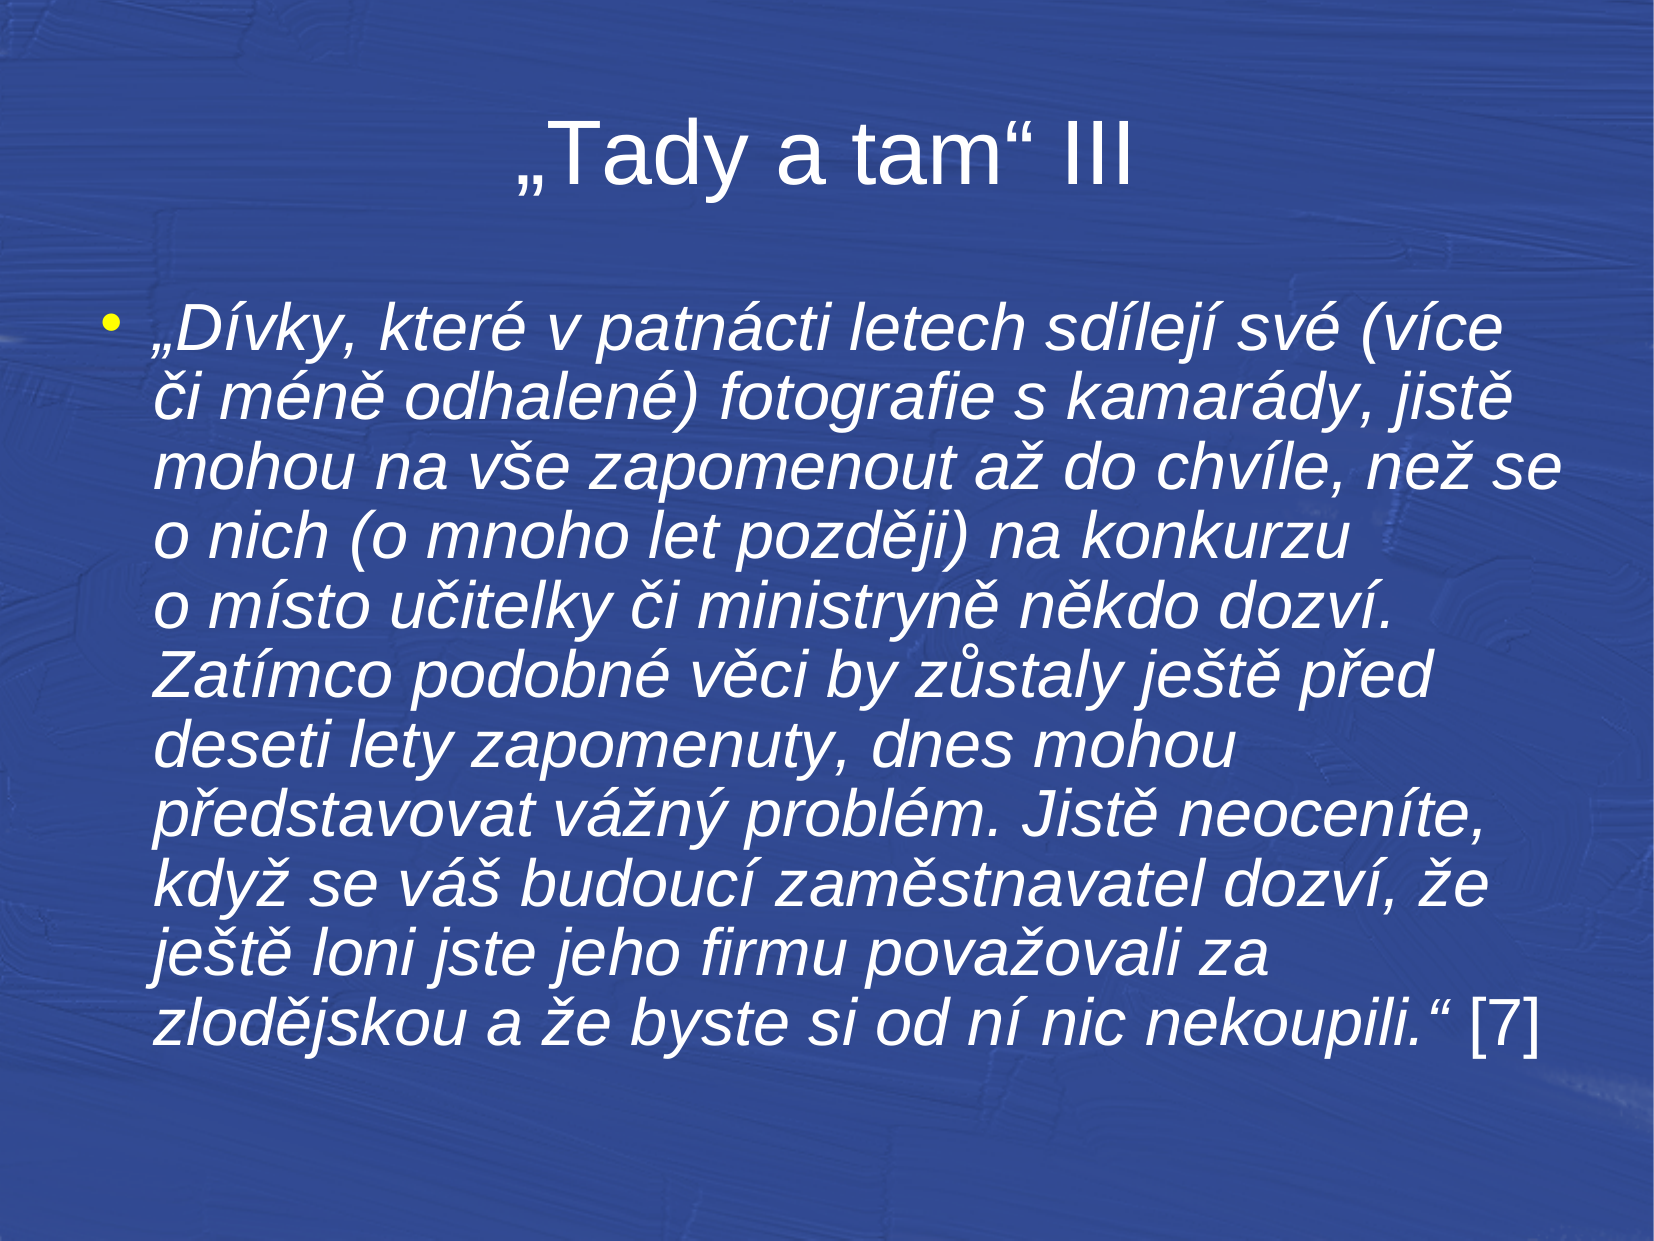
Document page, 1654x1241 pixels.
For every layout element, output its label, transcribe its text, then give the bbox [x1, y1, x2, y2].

list „Dívky, které v patnácti letech sdílejí své (více či méně odhalené) fotografie s kamarády, jistě mohou na vše zapomenout až do chvíle, než se o nich (o mnoho let později) na konkurzu o místo učitelky či ministryně někdo dozví. Zatímco podobné věci by zůstaly ještě před deseti lety zapomenuty, dnes mohou představovat vážný problém. Jistě neoceníte, když se váš budoucí zaměstnavatel dozví, že ještě loni jste jeho firmu považovali za zlodějskou a že byste si od ní nic nekoupili.“ [7] [82, 290, 1571, 1113]
title „Tady a tam“ III [82, 56, 1571, 249]
picture [0, 0, 1654, 1241]
